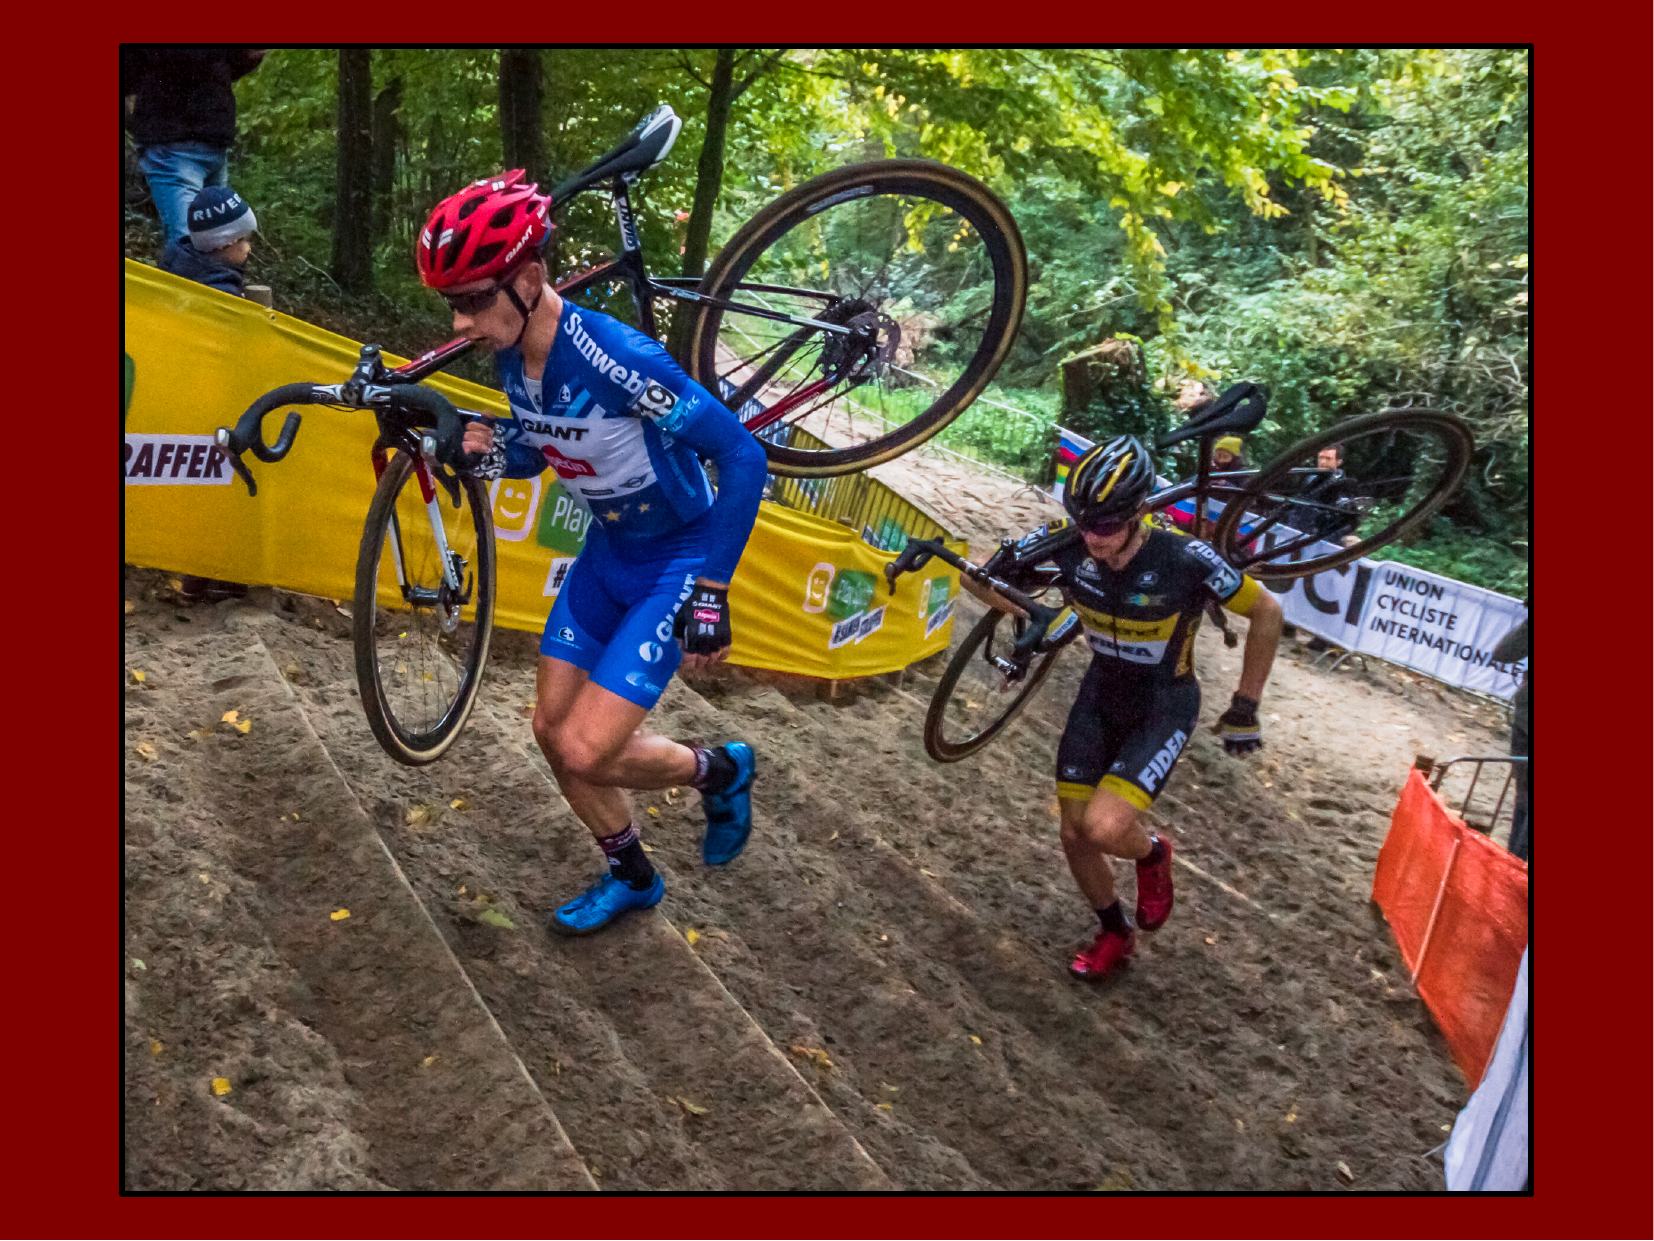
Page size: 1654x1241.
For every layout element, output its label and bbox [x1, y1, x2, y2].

picture [125, 49, 1529, 1192]
